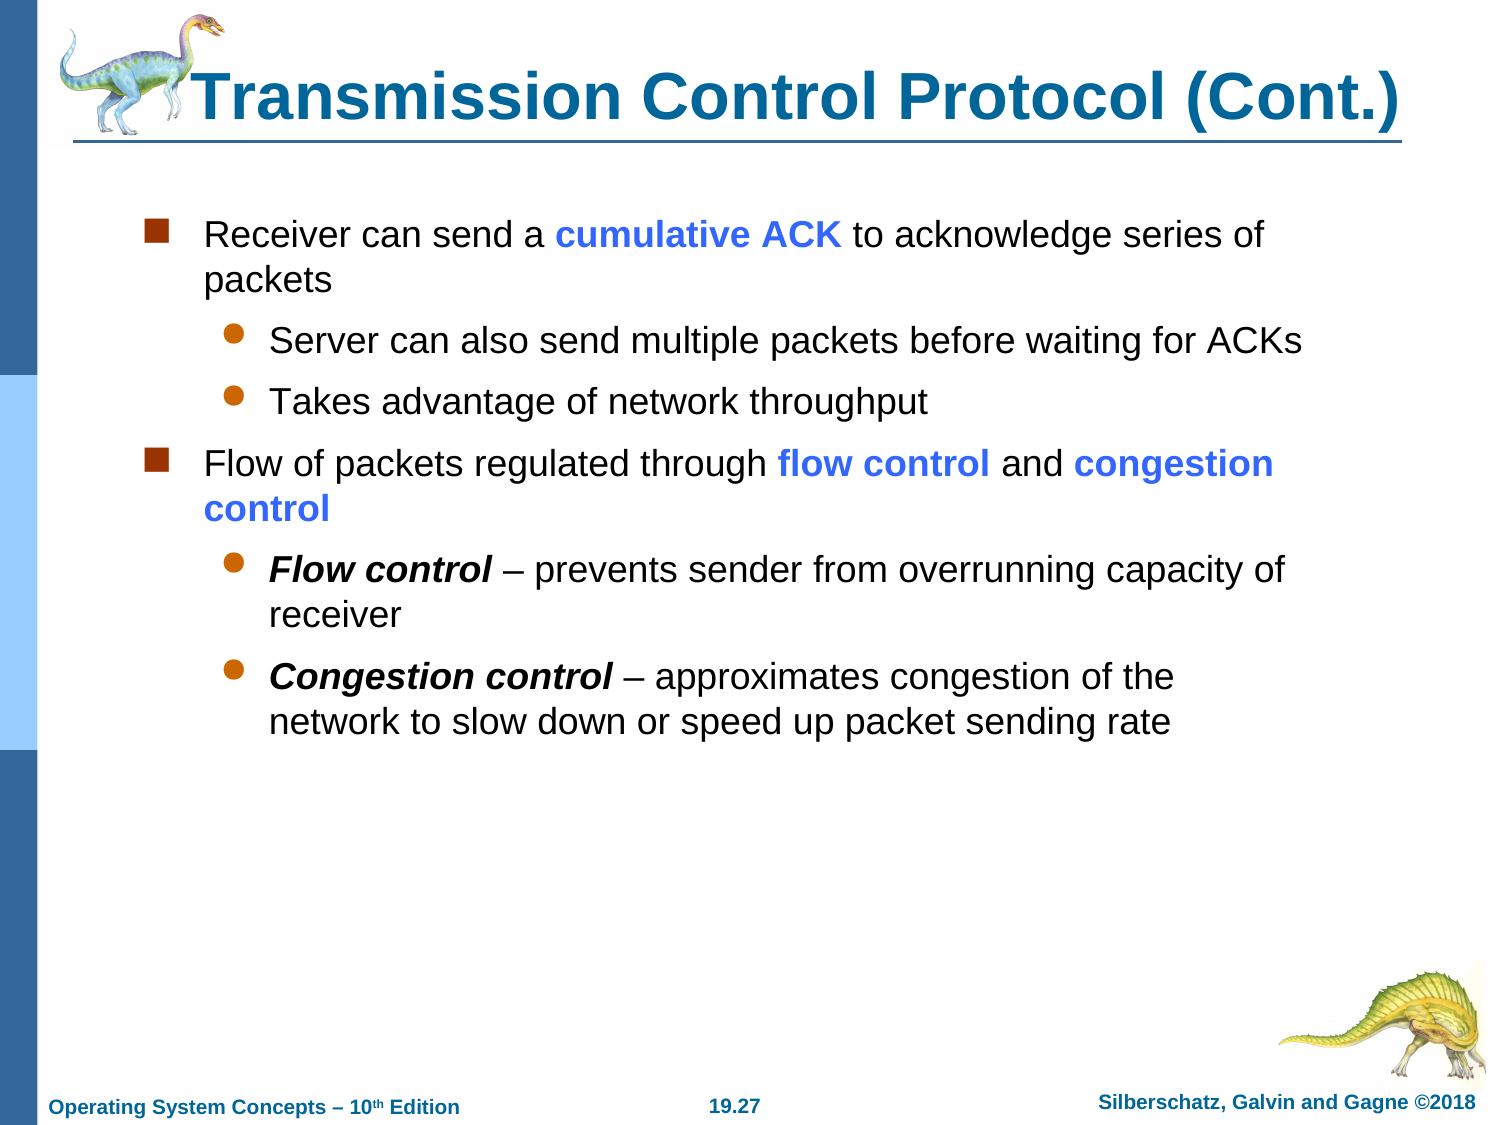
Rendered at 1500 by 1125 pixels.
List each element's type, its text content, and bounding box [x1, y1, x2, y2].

picture [1275, 959, 1486, 1090]
list Receiver can send a cumulative ACK to acknowledge series of packets Server can also send multiple packets before waiting for ACKs Takes advantage of network throughput Flow of packets regulated through flow control and congestion control Flow control – prevents sender from overrunning capacity of receiver Congestion control – approximates congestion of the network to slow down or speed up packet sending rate [132, 202, 1329, 946]
picture [46, 0, 243, 149]
picture [1415, 1094, 1423, 1099]
title Transmission Control Protocol (Cont.) [75, 45, 1426, 141]
